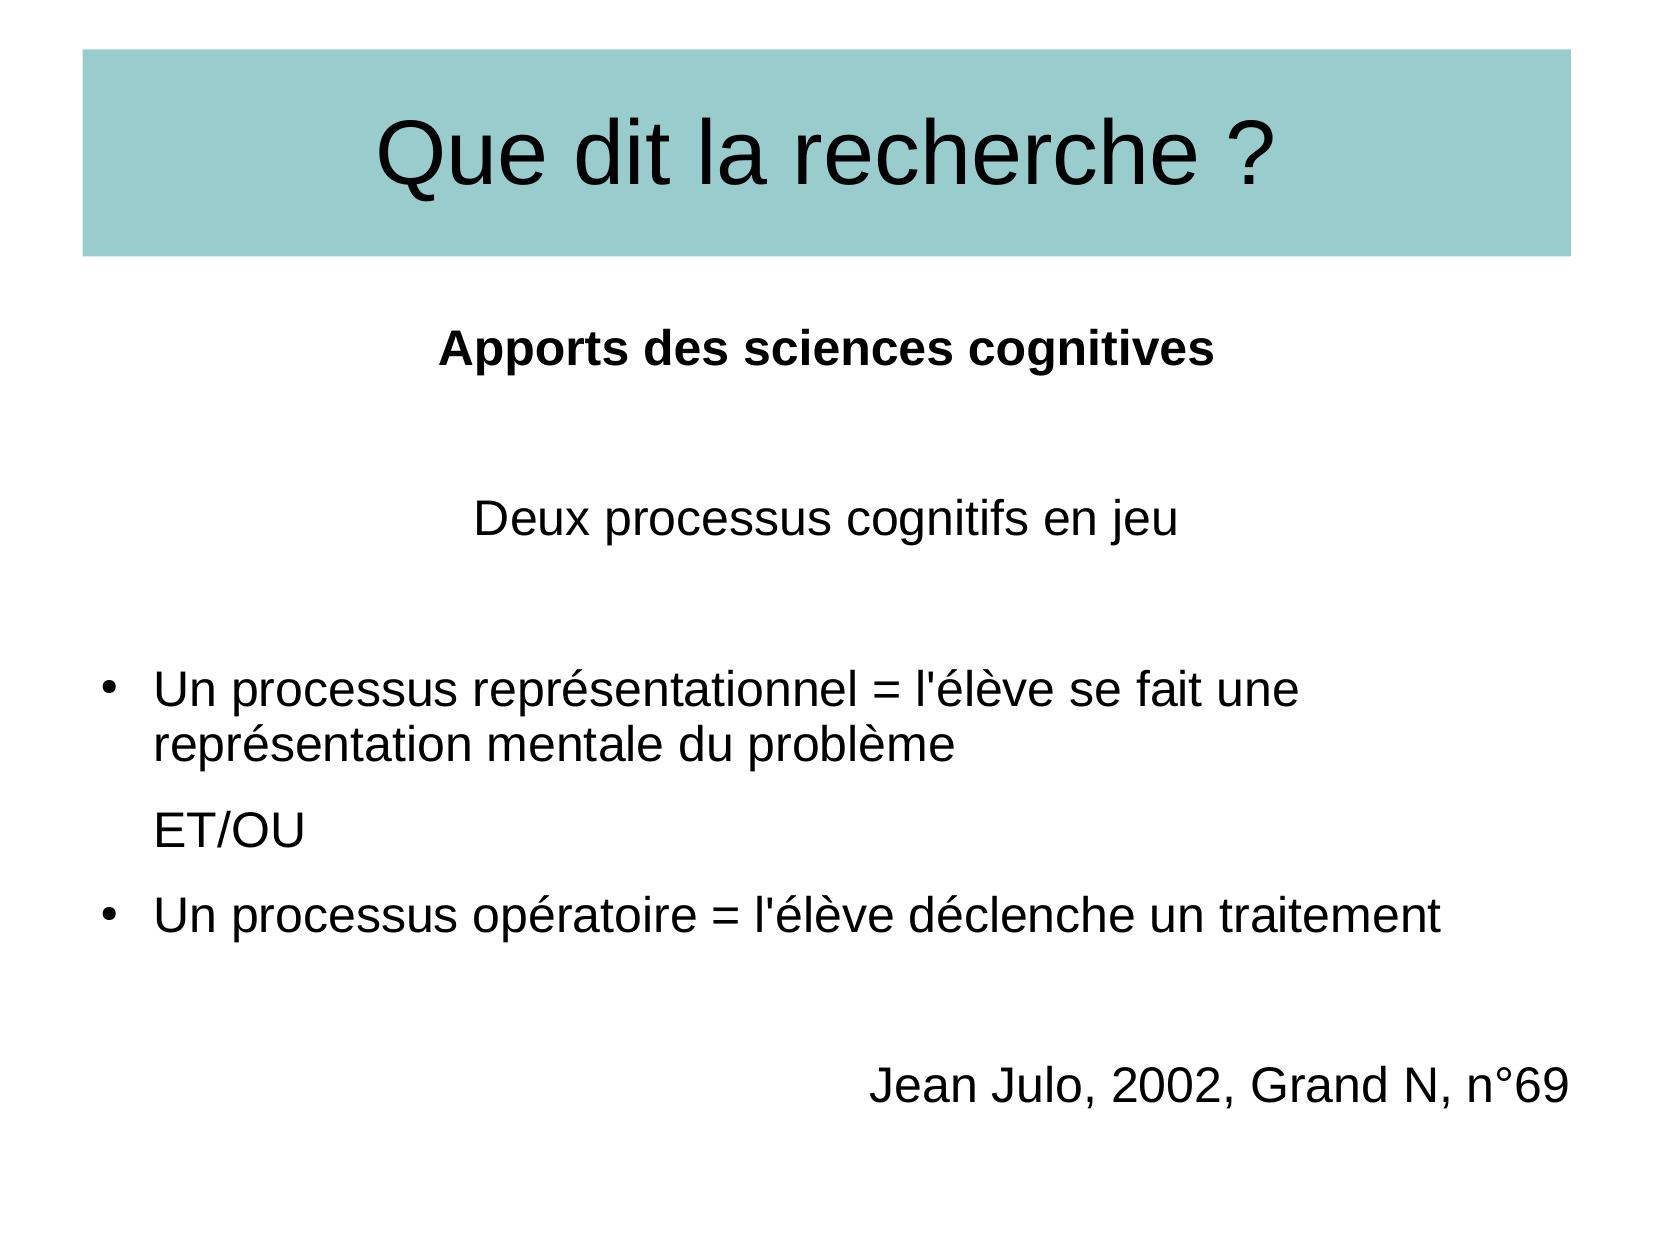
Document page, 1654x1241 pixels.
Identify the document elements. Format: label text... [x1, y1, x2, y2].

list Apports des sciences cognitives Deux processus cognitifs en jeu Un processus représentationnel = l'élève se fait une représentation mentale du problème ET/OU Un processus opératoire = l'élève déclenche un traitement Jean Julo, 2002, Grand N, n°69 [82, 319, 1571, 1116]
title Que dit la recherche ? [82, 49, 1571, 257]
